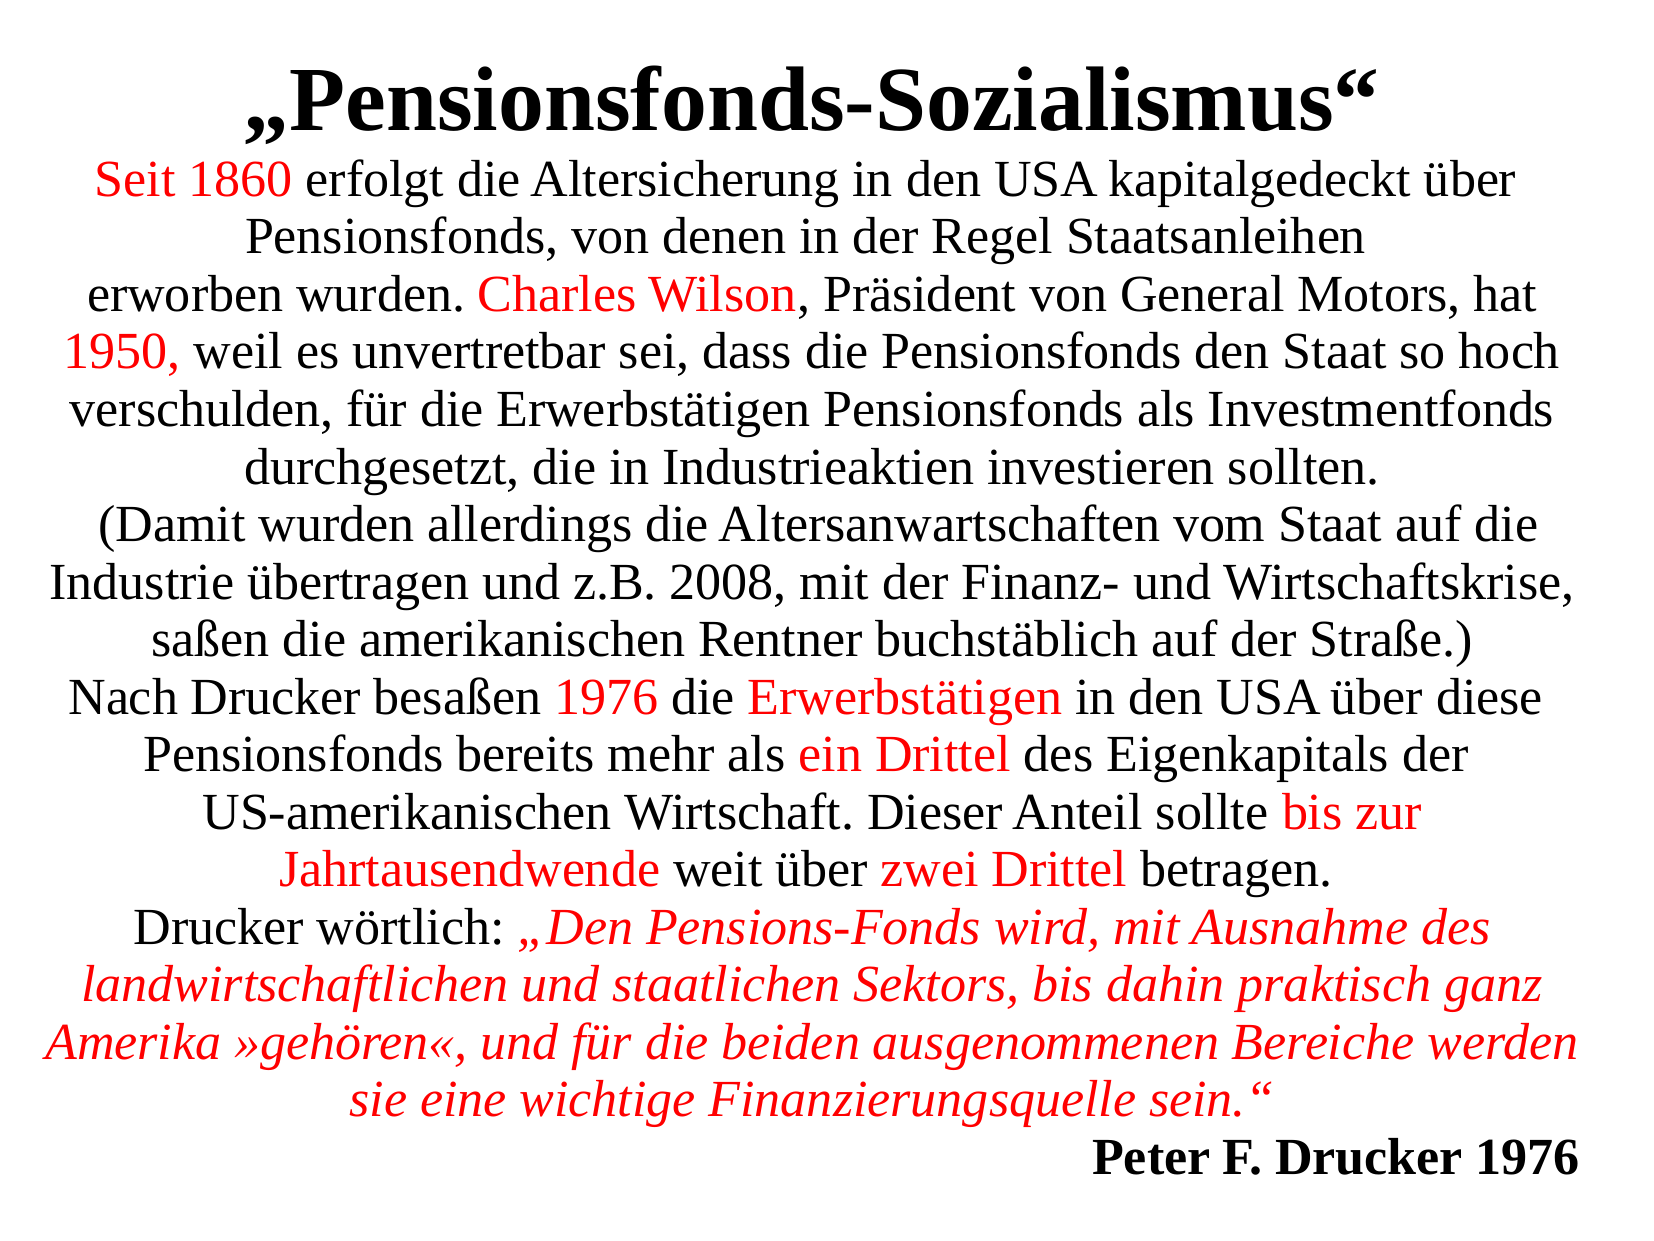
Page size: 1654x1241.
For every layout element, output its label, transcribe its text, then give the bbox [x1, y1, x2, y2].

text_box „Pensionsfonds-Sozialismus“ Seit 1860 erfolgt die Altersicherung in den USA kapitalgedeckt über Pensionsfonds, von denen in der Regel Staatsanleihen erworben wurden. Charles Wilson, Präsident von General Motors, hat 1950, weil es unvertretbar sei, dass die Pensionsfonds den Staat so hoch verschulden, für die Erwerbstätigen Pensionsfonds als Investmentfonds durchgesetzt, die in Industrieaktien investieren sollten. (Damit wurden allerdings die Altersanwartschaften vom Staat auf die Industrie übertragen und z.B. 2008, mit der Finanz- und Wirtschaftskrise, saßen die amerikanischen Rentner buchstäblich auf der Straße.) Nach Drucker besaßen 1976 die Erwerbstätigen in den USA über diese Pensionsfonds bereits mehr als ein Drittel des Eigenkapitals der US-amerikanischen Wirtschaft. Dieser Anteil sollte bis zur Jahrtausendwende weit über zwei Drittel betragen. Drucker wörtlich: „Den Pensions-Fonds wird, mit Ausnahme des landwirtschaftlichen und staatlichen Sektors, bis dahin praktisch ganz Amerika »gehören«, und für die beiden ausgenommenen Bereiche werden sie eine wichtige Finanzierungsquelle sein.“ Peter F. Drucker 1976 [30, 41, 1624, 1205]
